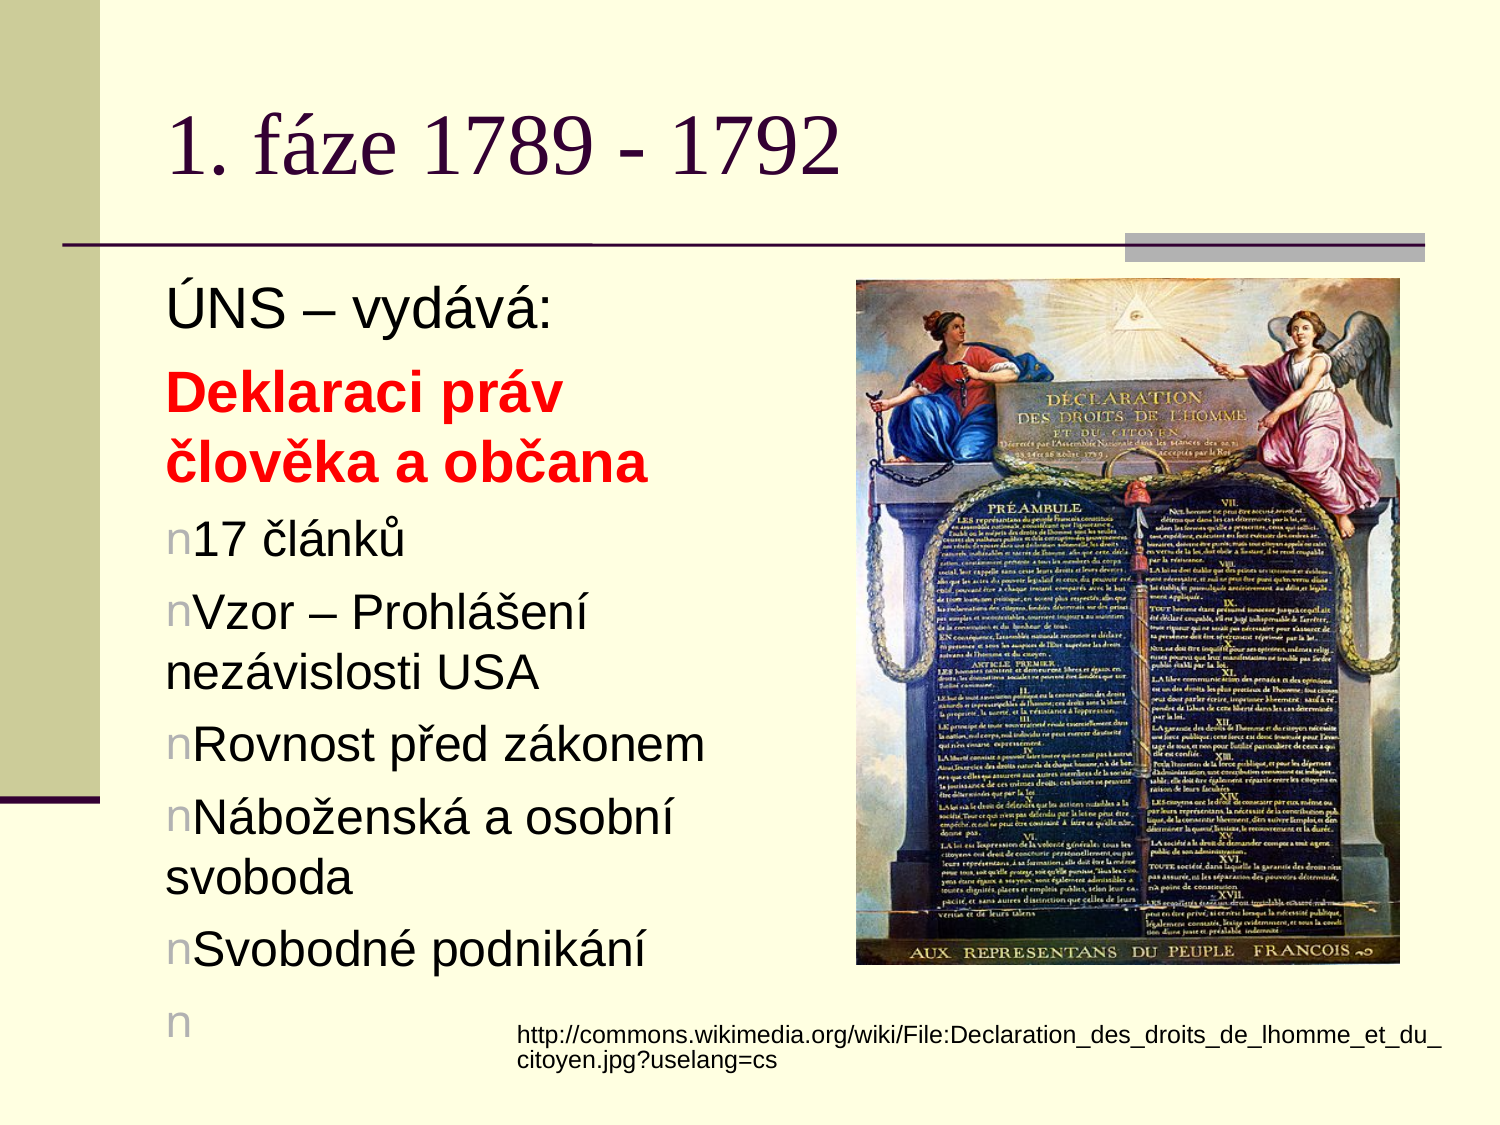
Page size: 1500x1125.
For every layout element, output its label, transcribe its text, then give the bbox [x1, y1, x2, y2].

title 1. fáze 1789 - 1792 [150, 45, 1426, 234]
text_box http://commons.wikimedia.org/wiki/File:Declaration_des_droits_de_lhomme_et_du_citoyen.jpg?uselang=cs [501, 1011, 1471, 1087]
list ÚNS – vydává: Deklaraci práv člověka a občana 17 článků Vzor – Prohlášení nezávislosti USA Rovnost před zákonem Náboženská a osobní svoboda Svobodné podnikání [150, 262, 775, 1006]
picture [856, 278, 1400, 965]
